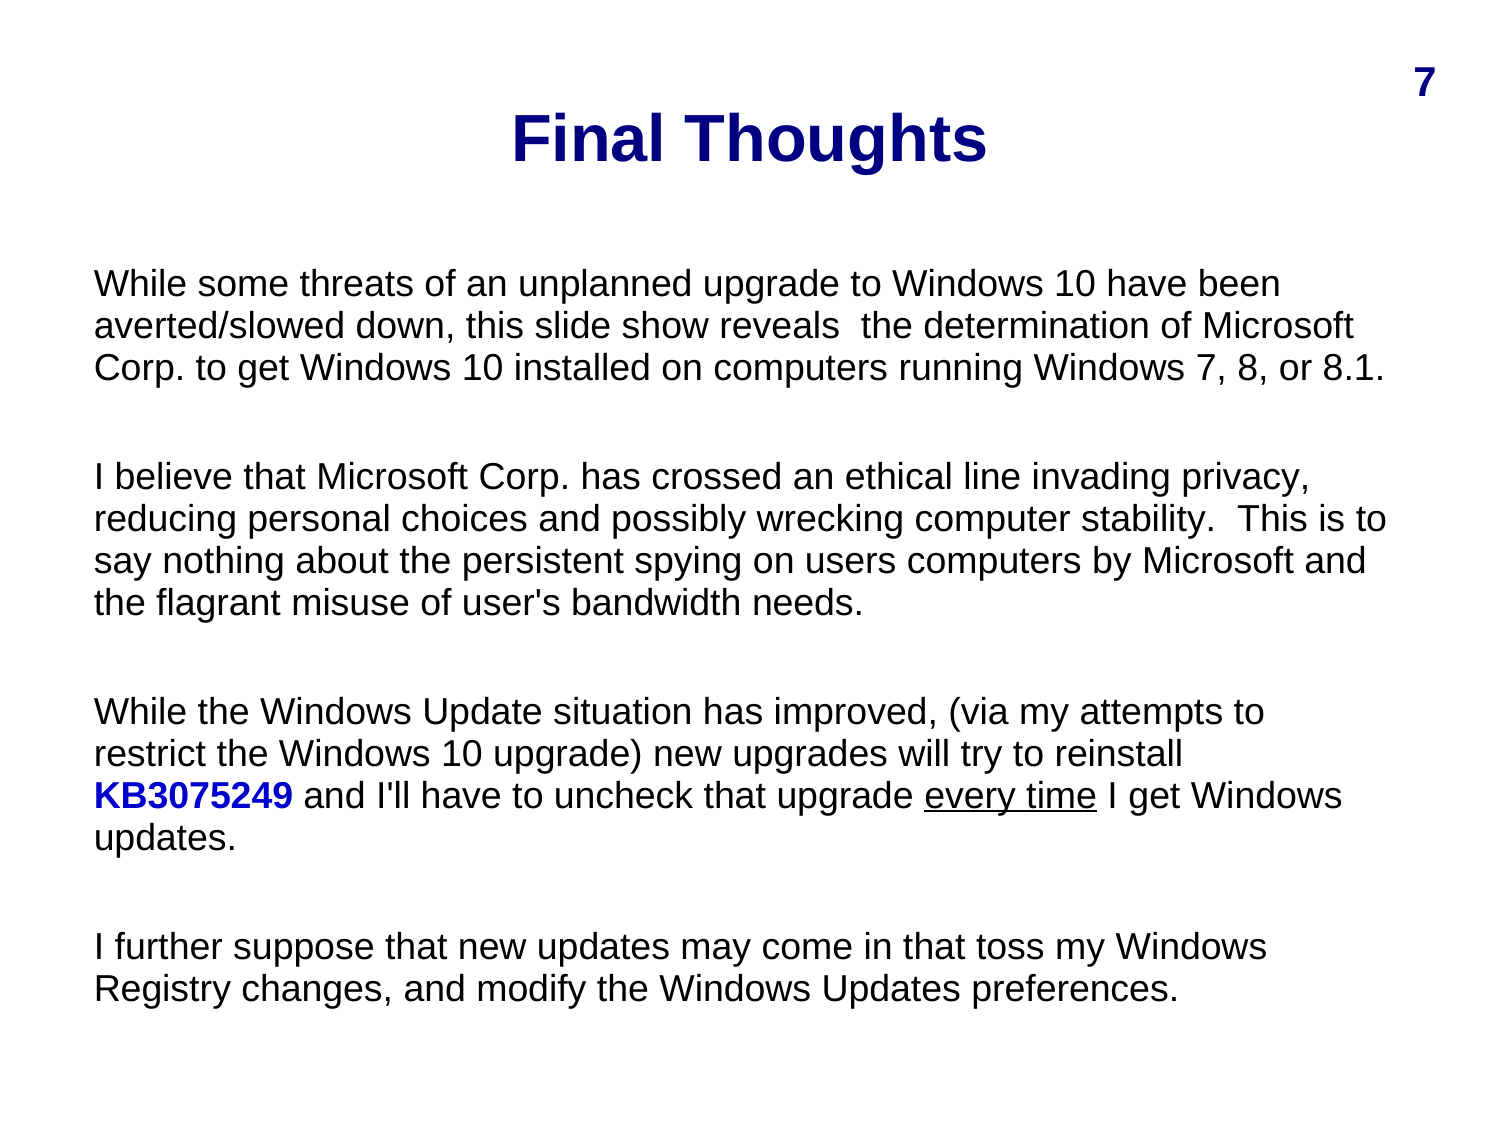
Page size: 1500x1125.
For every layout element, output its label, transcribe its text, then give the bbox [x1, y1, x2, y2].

text_box 7 [1387, 47, 1463, 113]
list While some threats of an unplanned upgrade to Windows 10 have been averted/slowed down, this slide show reveals the determination of Microsoft Corp. to get Windows 10 installed on computers running Windows 7, 8, or 8.1. I believe that Microsoft Corp. has crossed an ethical line invading privacy, reducing personal choices and possibly wrecking computer stability. This is to say nothing about the persistent spying on users computers by Microsoft and the flagrant misuse of user's bandwidth needs. While the Windows Update situation has improved, (via my attempts to restrict the Windows 10 upgrade) new upgrades will try to reinstall KB3075249 and I'll have to uncheck that upgrade every time I get Windows updates. I further suppose that new updates may come in that toss my Windows Registry changes, and modify the Windows Updates preferences. [37, 262, 1388, 1010]
title Final Thoughts [75, 45, 1426, 233]
